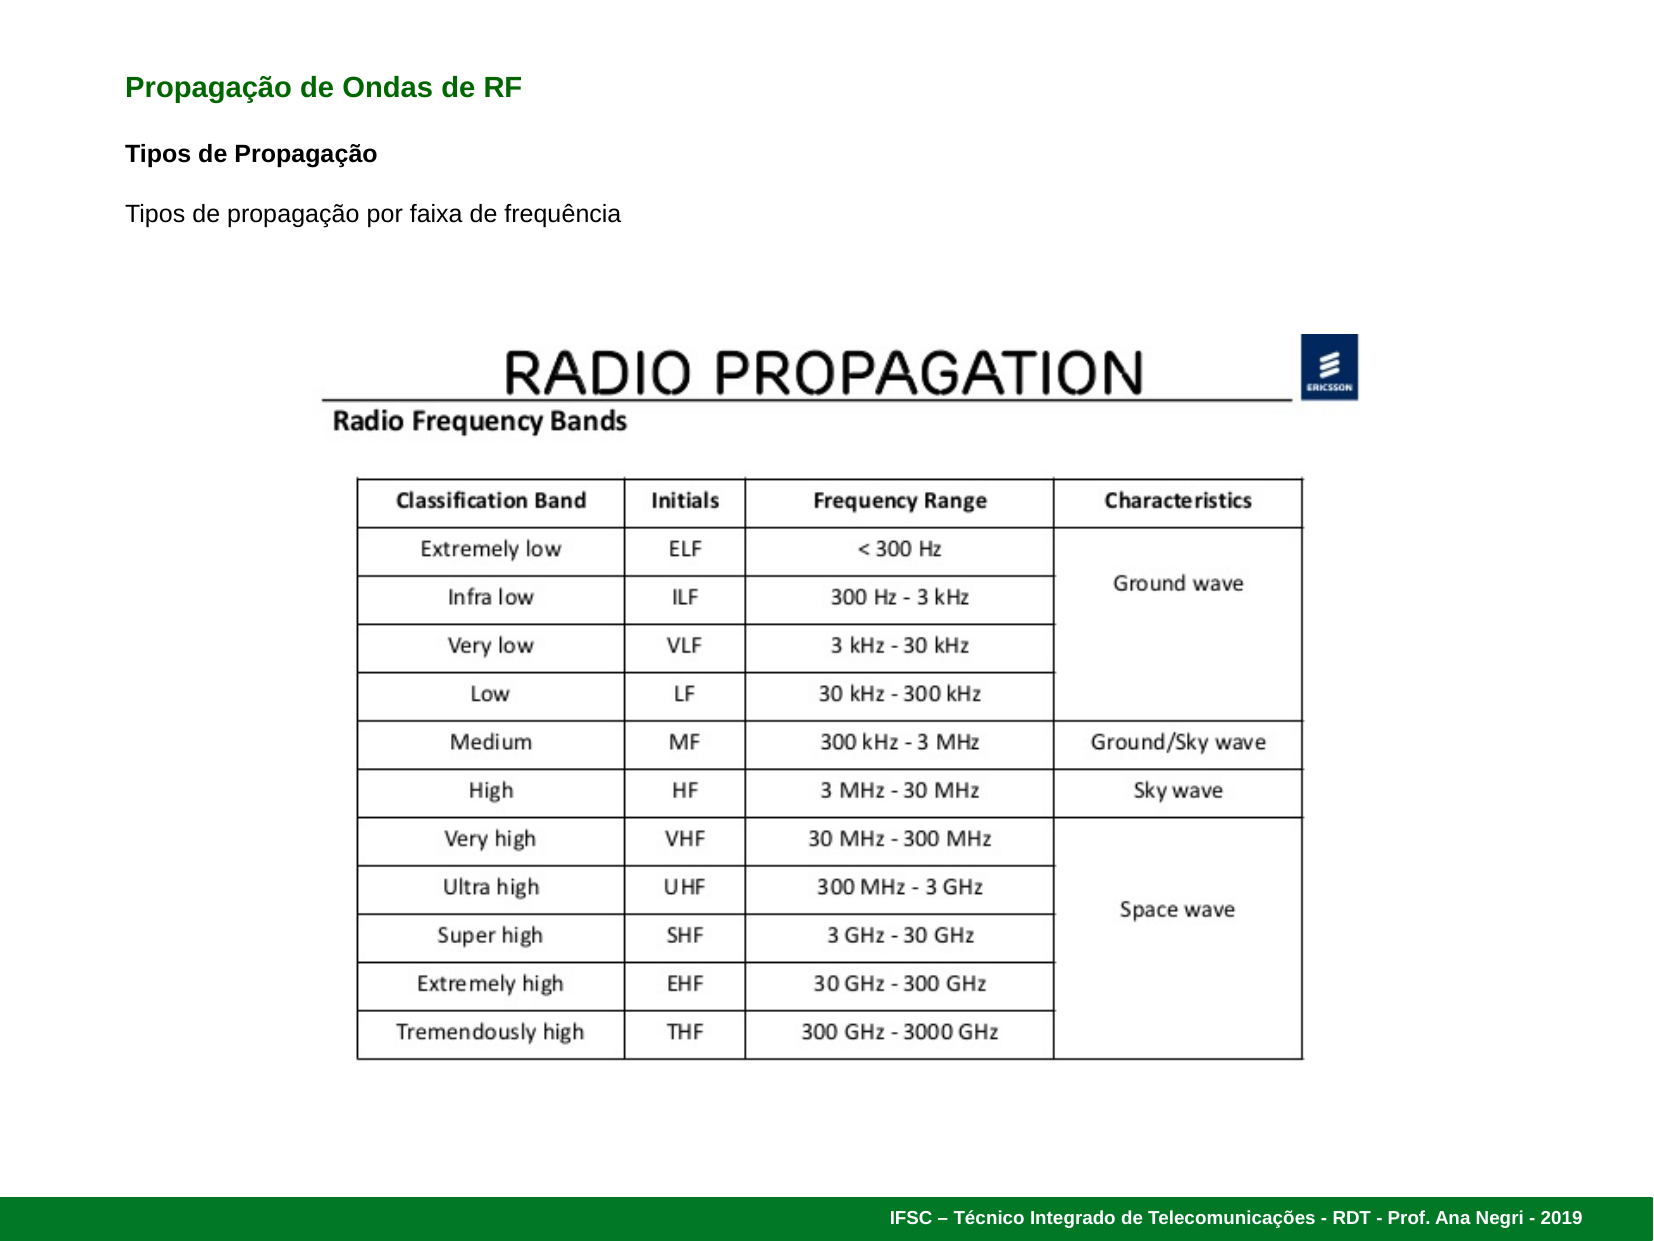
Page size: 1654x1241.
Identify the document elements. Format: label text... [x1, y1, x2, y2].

picture [288, 334, 1367, 1081]
text_box [0, 1197, 1653, 1241]
text_box Propagação de Ondas de RF Tipos de Propagação Tipos de propagação por faixa de frequência [110, 60, 1237, 540]
text_box IFSC – Técnico Integrado de Telecomunicações - RDT - Prof. Ana Negri - 2019 [875, 1197, 1653, 1236]
